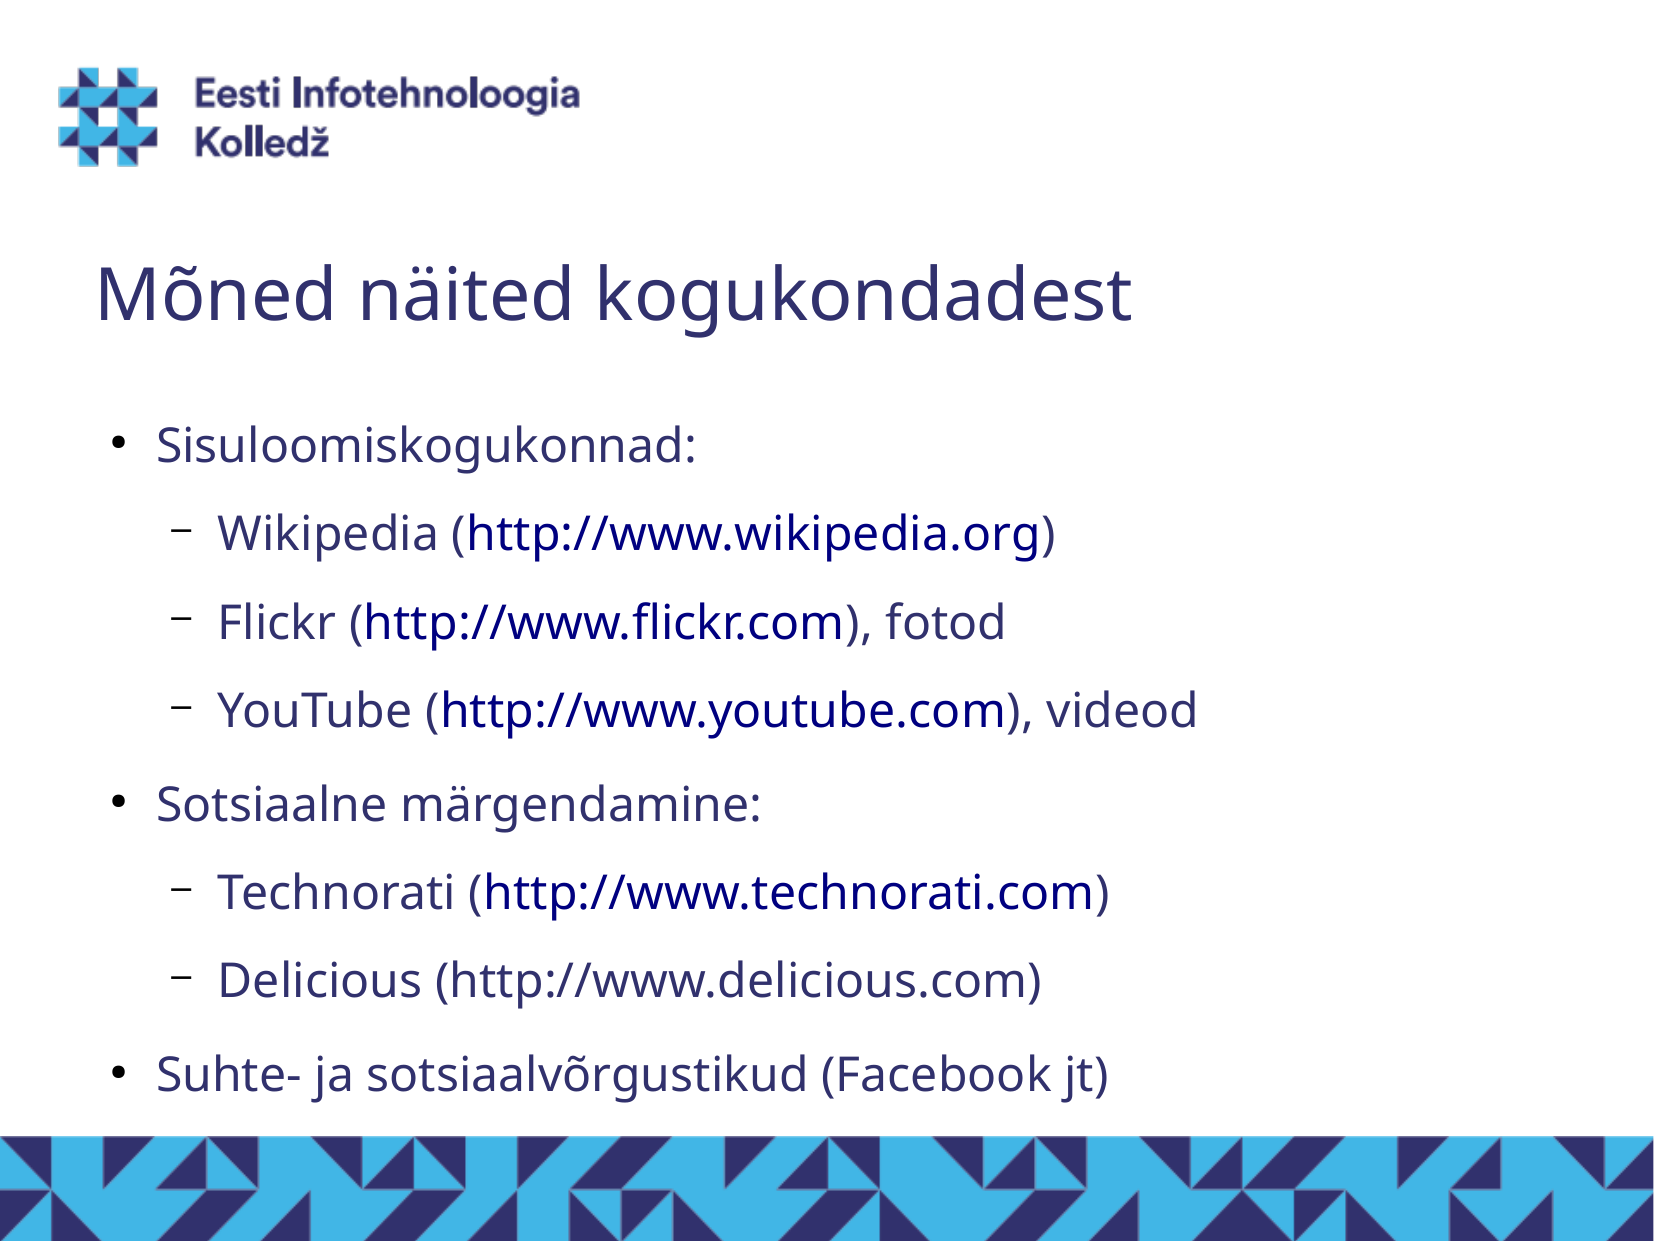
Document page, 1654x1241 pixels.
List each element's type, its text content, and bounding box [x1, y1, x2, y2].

title Mõned näited kogukondadest [94, 188, 1607, 396]
list Sisuloomiskogukonnad: Wikipedia (http://www.wikipedia.org) Flickr (http://www.flickr.com), fotod YouTube (http://www.youtube.com), videod Sotsiaalne märgendamine: Technorati (http://www.technorati.com) Delicious (http://www.delicious.com) Suhte- ja sotsiaalvõrgustikud (Facebook jt) [94, 411, 1607, 1111]
